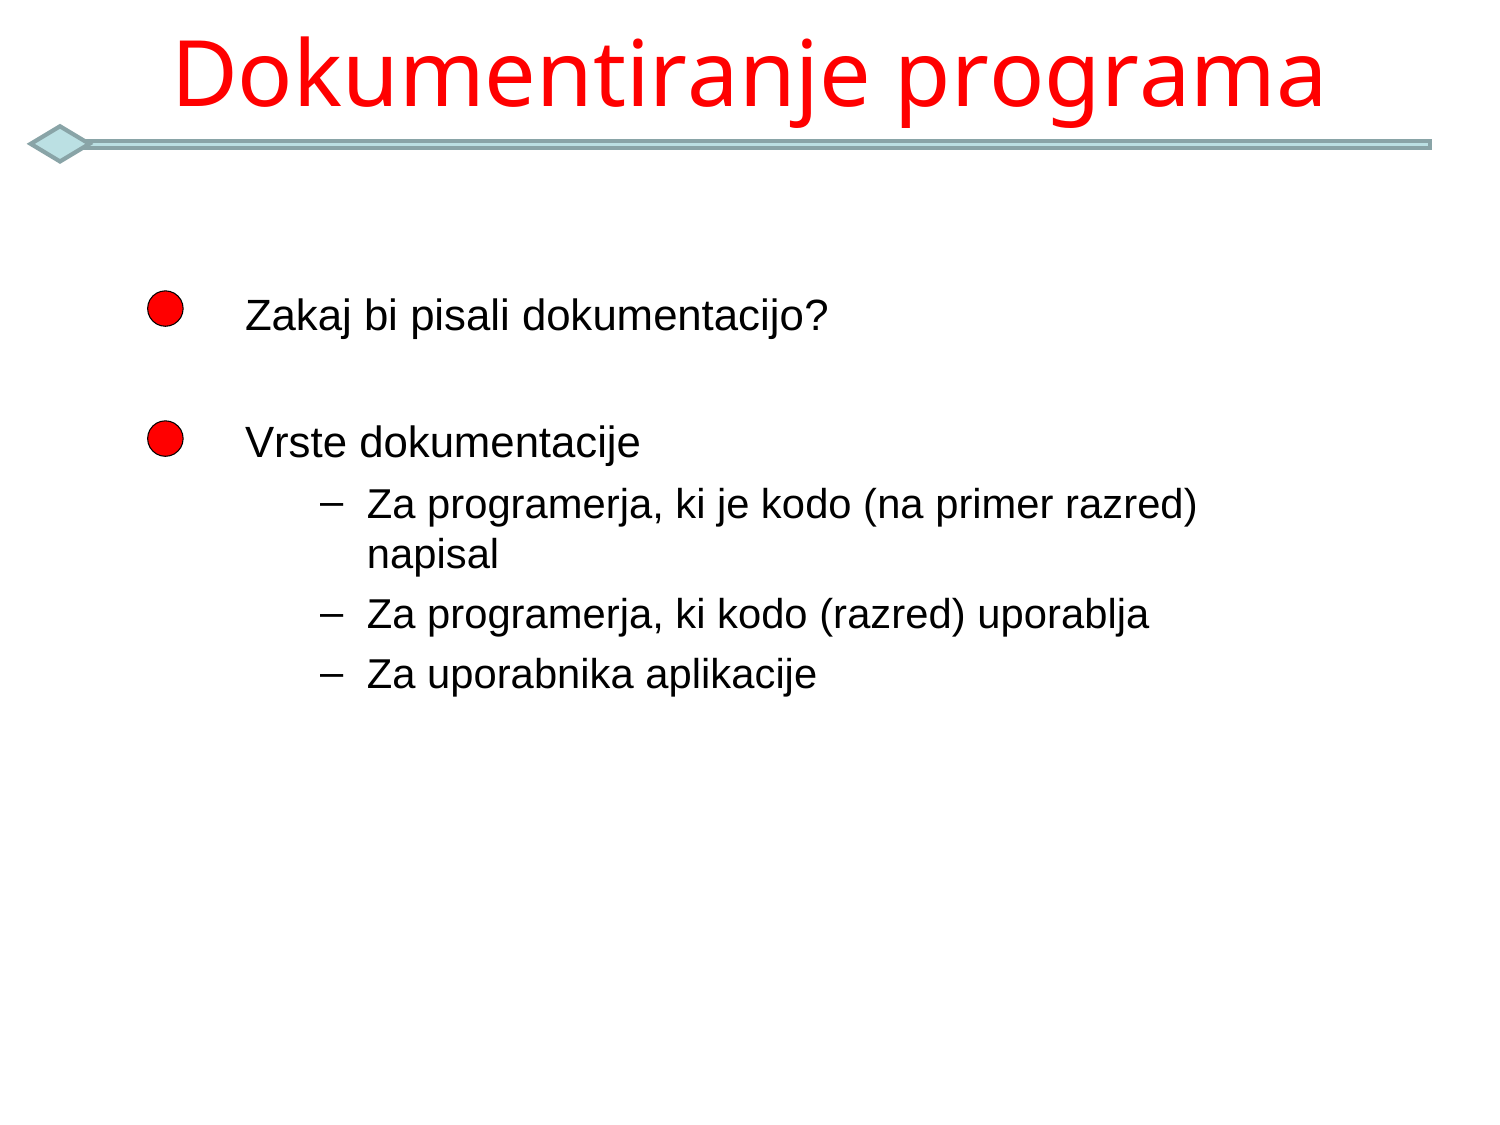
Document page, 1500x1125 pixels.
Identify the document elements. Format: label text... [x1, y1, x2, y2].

text_box [147, 420, 184, 457]
title Dokumentiranje programa [75, 0, 1426, 141]
list Zakaj bi pisali dokumentacijo? Vrste dokumentacije Za programerja, ki je kodo (na primer razred) napisal Za programerja, ki kodo (razred) uporablja Za uporabnika aplikacije [230, 278, 1353, 707]
text_box [147, 290, 184, 327]
